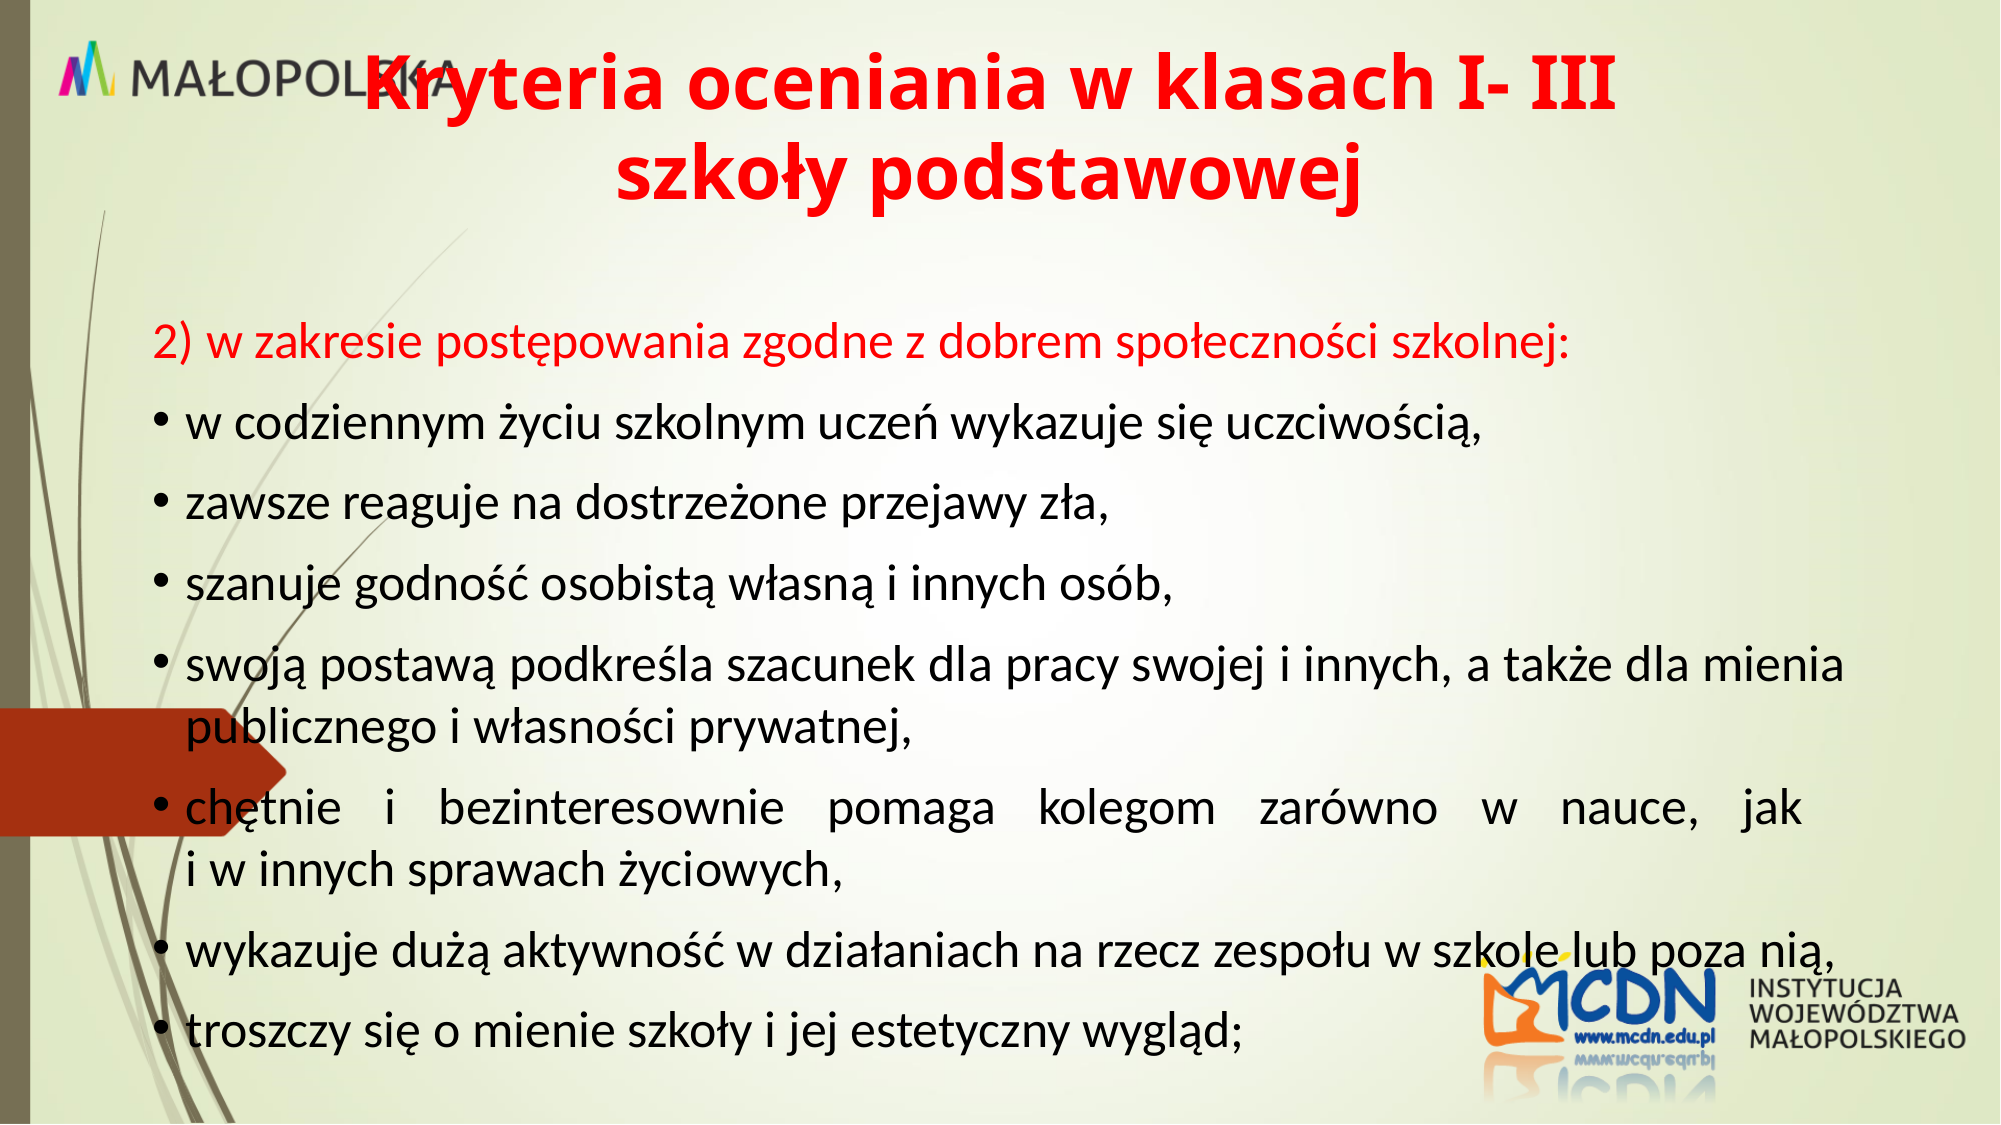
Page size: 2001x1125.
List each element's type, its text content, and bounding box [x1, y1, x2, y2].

picture [0, 0, 2001, 1125]
title Kryteria oceniania w klasach I- III szkoły podstawowej [137, 20, 1863, 228]
list 2) w zakresie postępowania zgodne z dobrem społeczności szkolnej: w codziennym życiu szkolnym uczeń wykazuje się uczciwością, zawsze reaguje na dostrzeżone przejawy zła, szanuje godność osobistą własną i innych osób, swoją postawą podkreśla szacunek dla pracy swojej i innych, a także dla mienia publicznego i własności prywatnej, chętnie i bezinteresownie pomaga kolegom zarówno w nauce, jak i w innych sprawach życiowych, wykazuje dużą aktywność w działaniach na rzecz zespołu w szkole lub poza nią, troszczy się o mienie szkoły i jej estetyczny wygląd; [137, 299, 1863, 1089]
